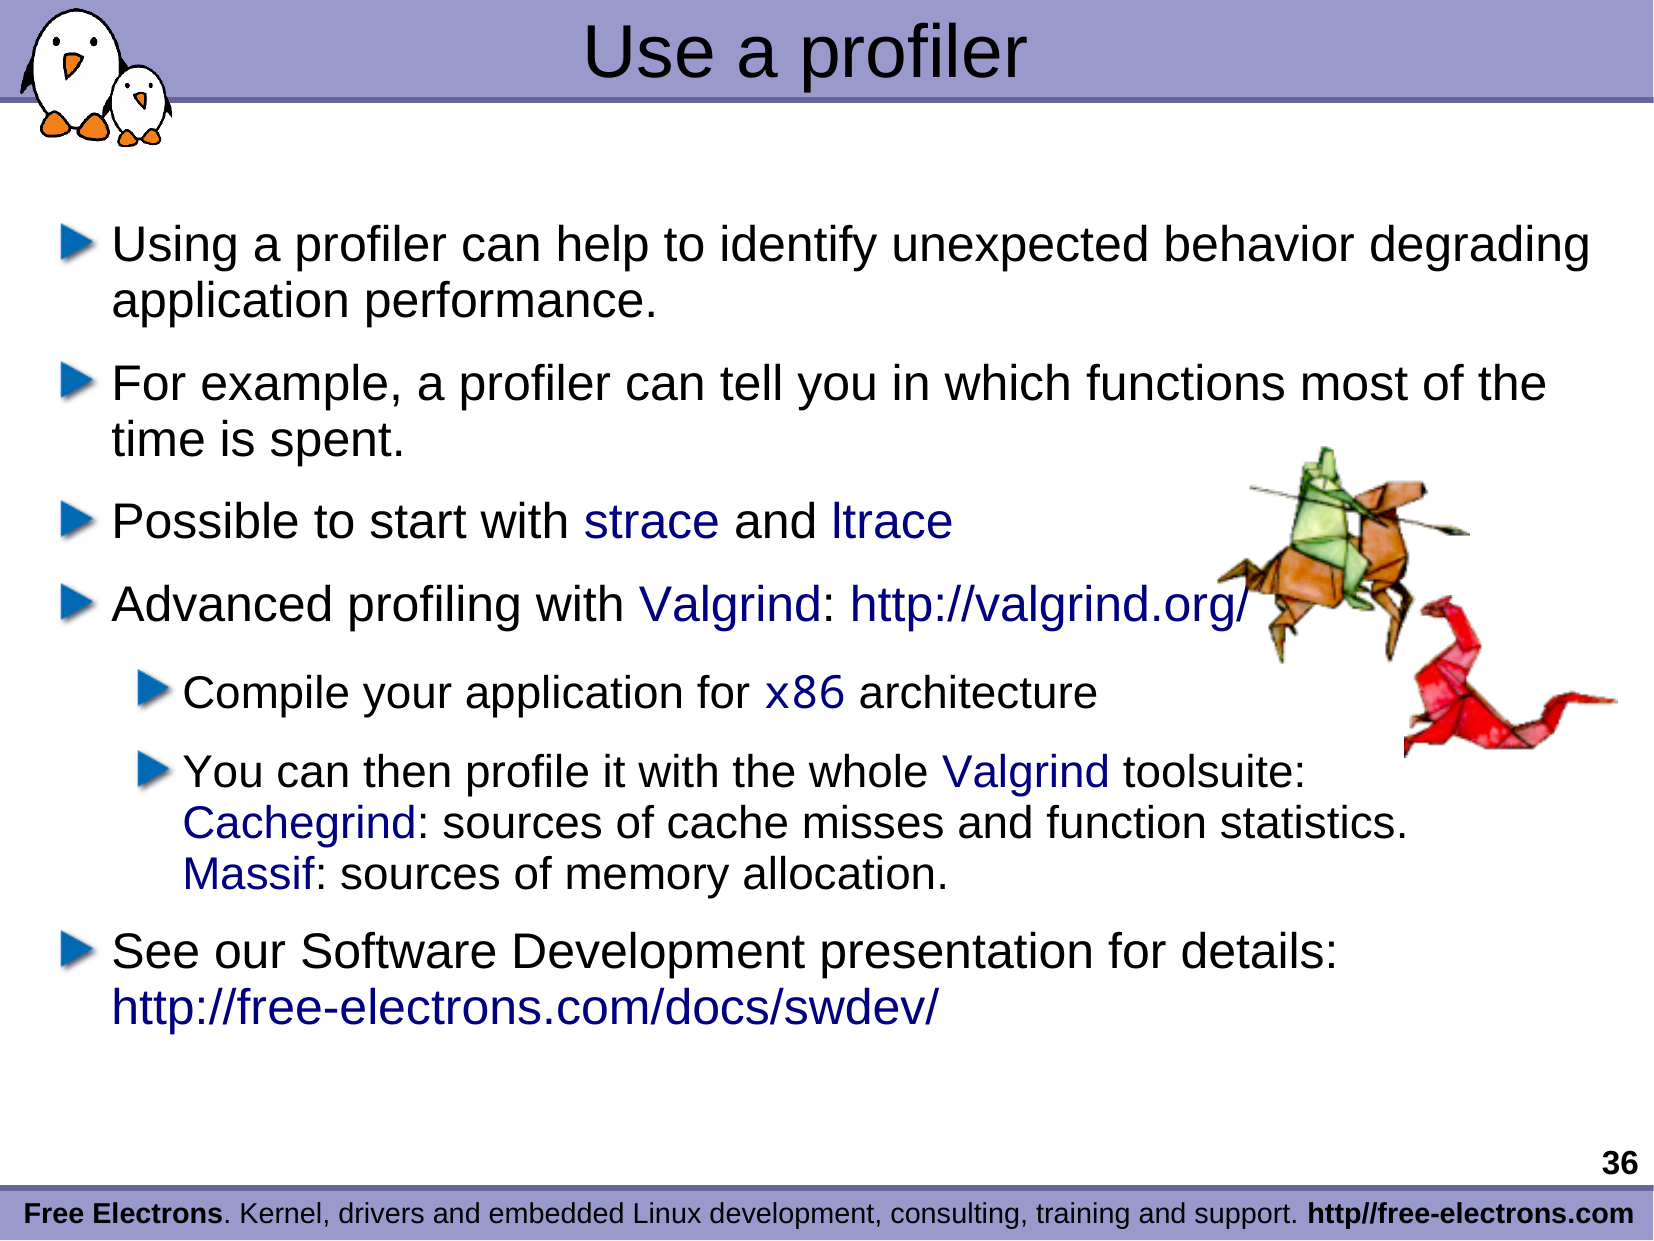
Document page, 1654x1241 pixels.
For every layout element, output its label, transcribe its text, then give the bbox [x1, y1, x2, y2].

picture [20, 8, 172, 147]
list Using a profiler can help to identify unexpected behavior degrading application performance. For example, a profiler can tell you in which functions most of the time is spent. Possible to start with strace and ltrace Advanced profiling with Valgrind: http://valgrind.org/ Compile your application for x86 architecture You can then profile it with the whole Valgrind toolsuite: Cachegrind: sources of cache misses and function statistics. Massif: sources of memory allocation. See our Software Development presentation for details: http://free-electrons.com/docs/swdev/ [40, 216, 1604, 1098]
picture [1217, 446, 1618, 759]
title Use a profiler [60, 0, 1551, 103]
